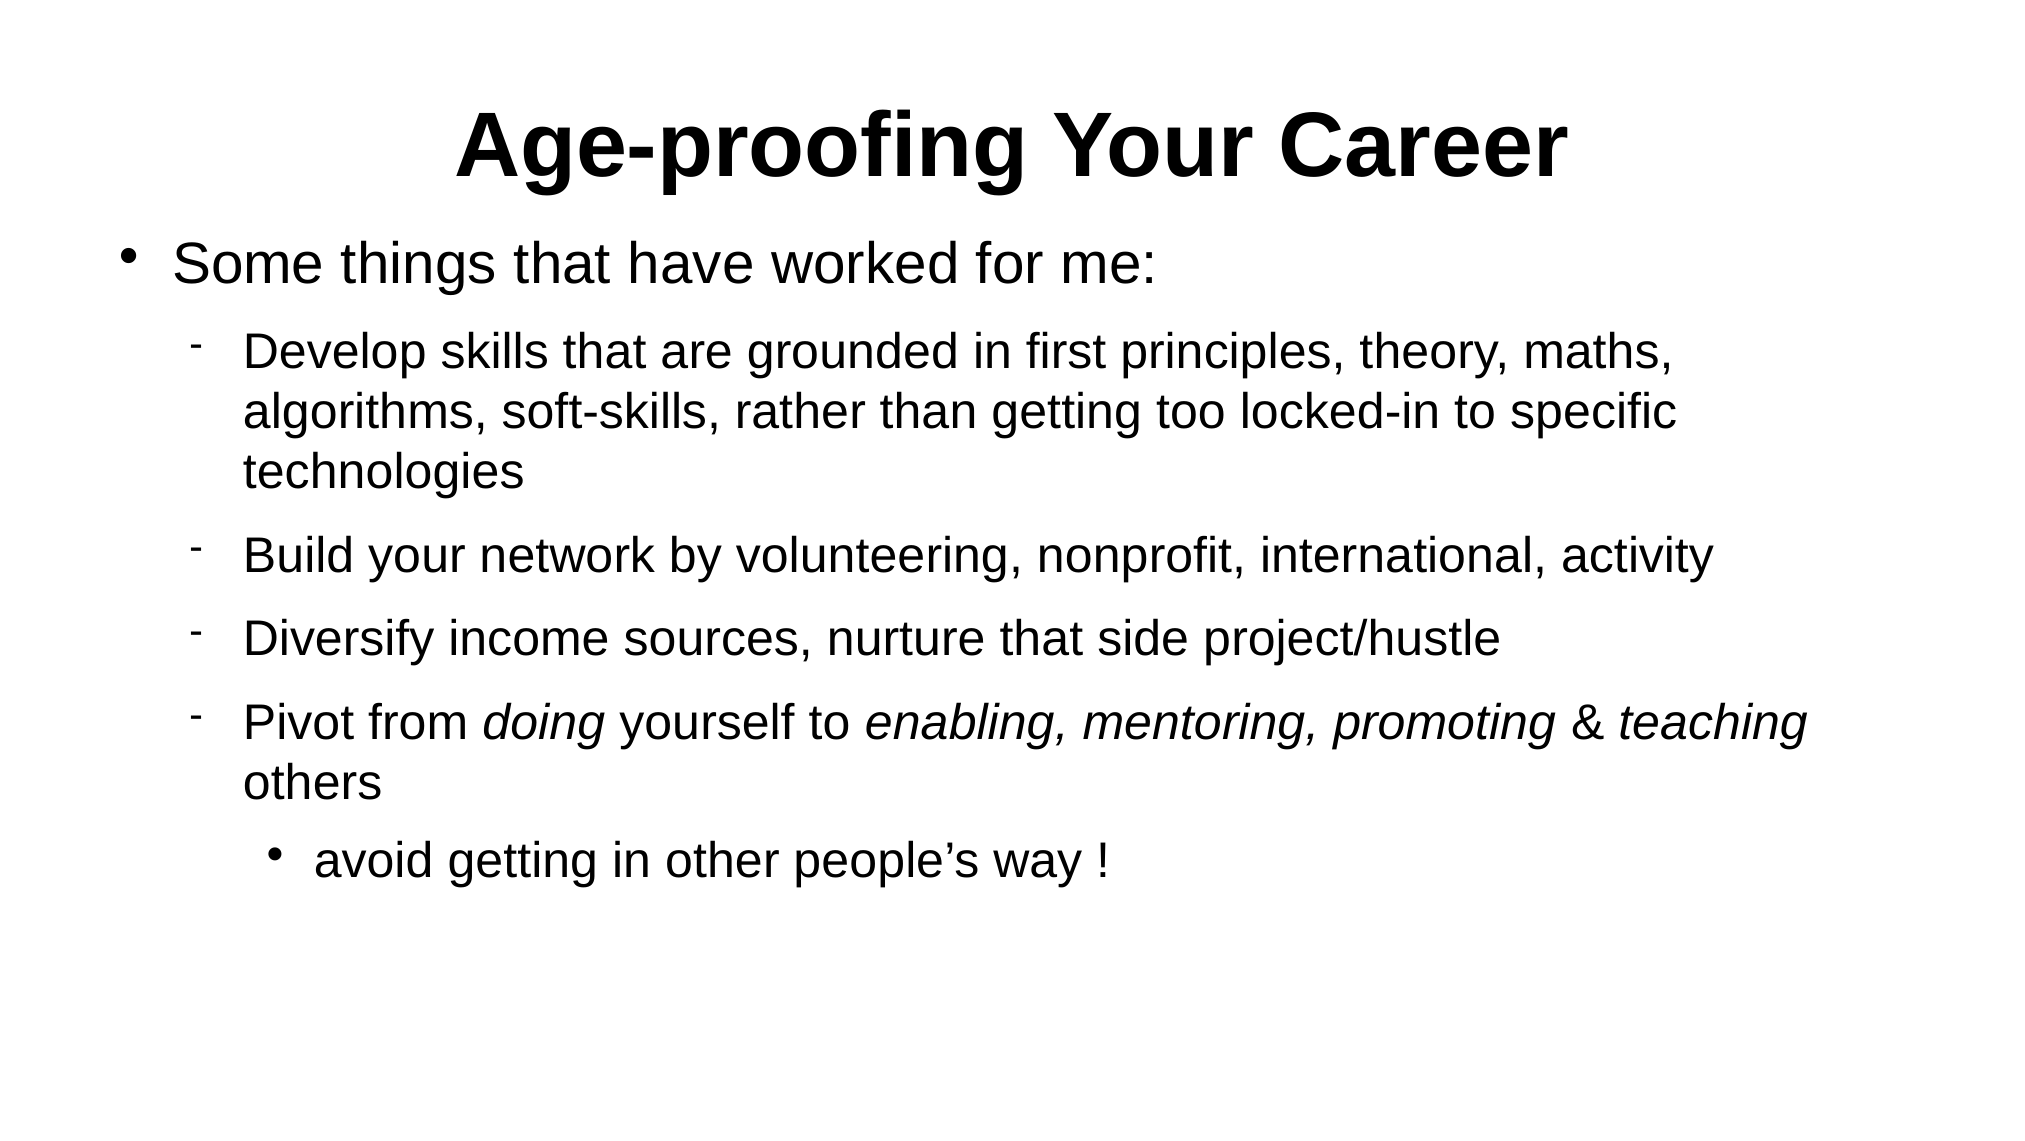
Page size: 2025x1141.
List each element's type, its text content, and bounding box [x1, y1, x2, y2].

title Age-proofing Your Career [101, 45, 1924, 224]
list Some things that have worked for me: Develop skills that are grounded in first principles, theory, maths, algorithms, soft-skills, rather than getting too locked-in to specific technologies Build your network by volunteering, nonprofit, international, activity Diversify income sources, nurture that side project/hustle Pivot from doing yourself to enabling, mentoring, promoting & teaching others avoid getting in other people’s way ! [101, 224, 1924, 886]
